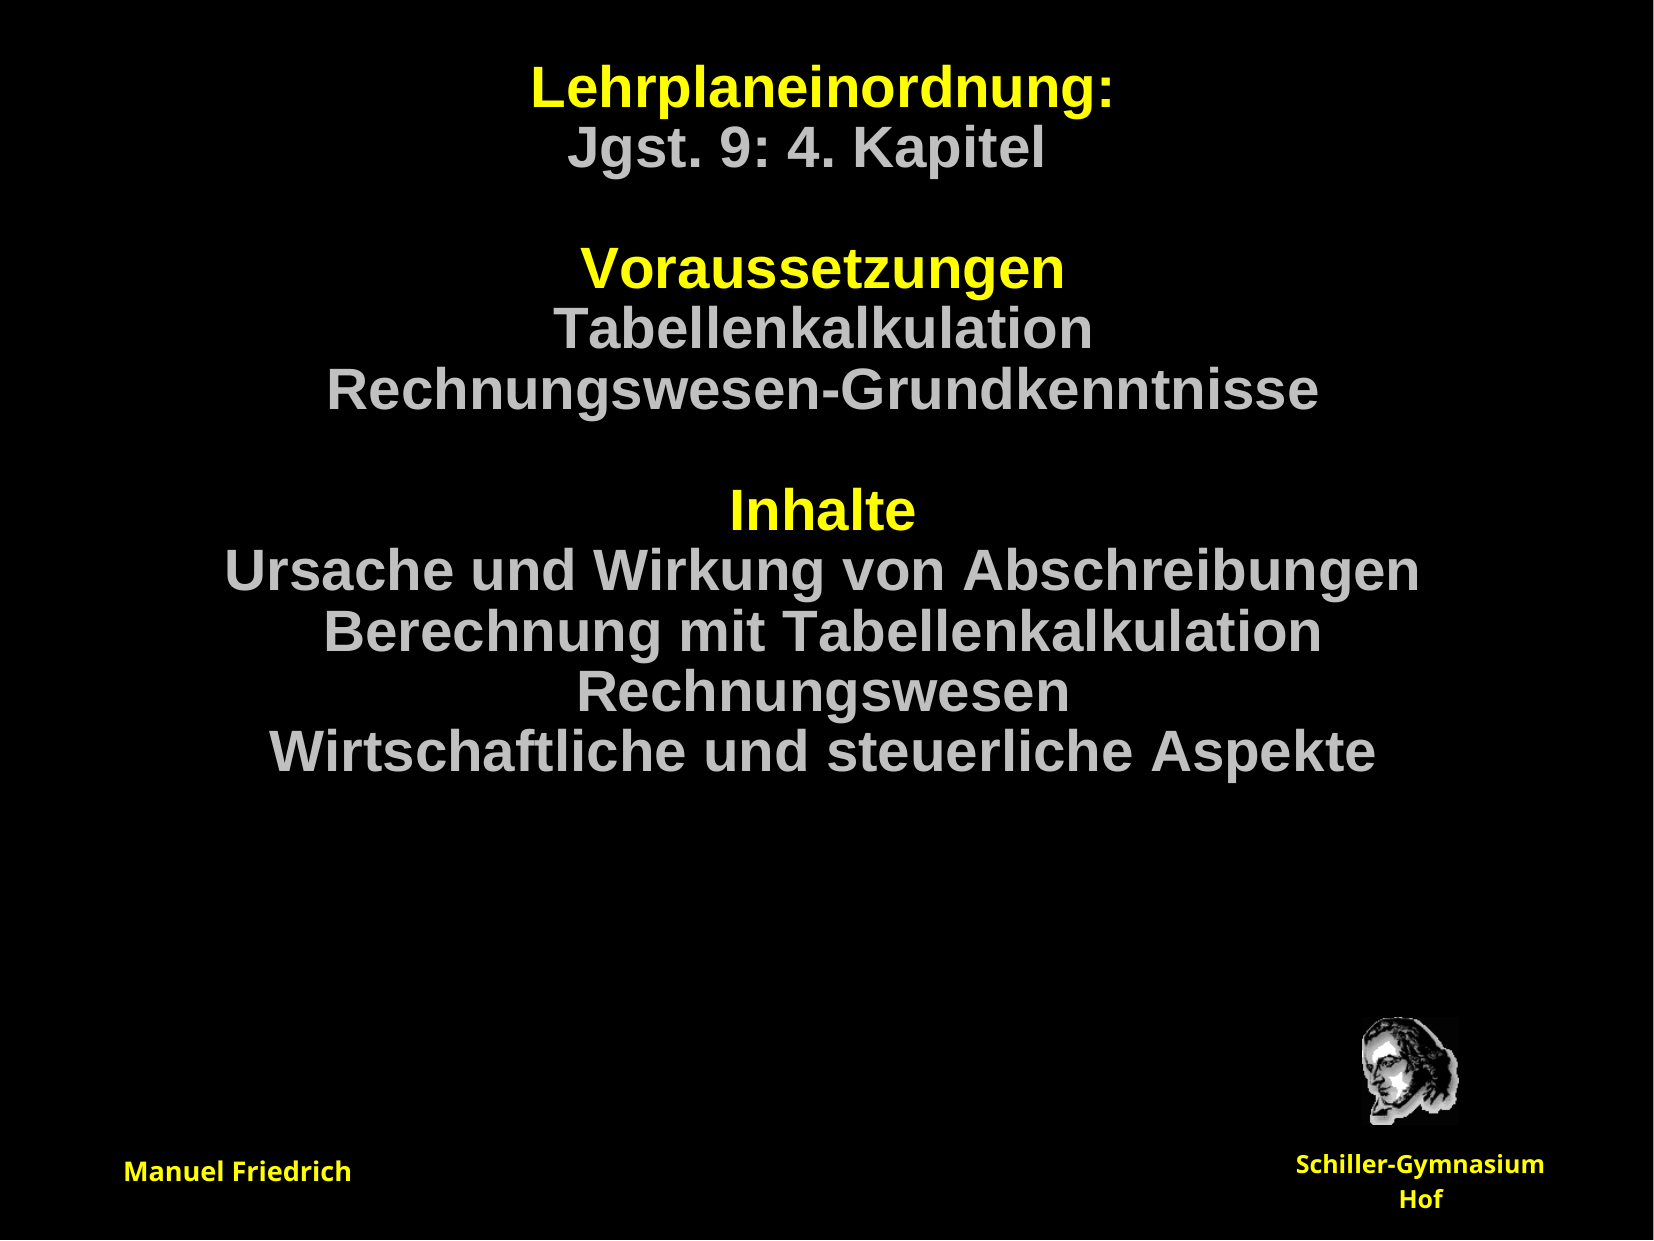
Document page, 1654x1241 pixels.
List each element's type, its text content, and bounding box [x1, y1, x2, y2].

text_box Lehrplaneinordnung: Jgst. 9: 4. Kapitel Voraussetzungen Tabellenkalkulation Rechnungswesen-Grundkenntnisse Inhalte Ursache und Wirkung von Abschreibungen Berechnung mit Tabellenkalkulation Rechnungswesen Wirtschaftliche und steuerliche Aspekte [224, 59, 1423, 905]
text_box Manuel Friedrich [123, 1151, 353, 1191]
picture [1362, 1017, 1459, 1126]
text_box Schiller-Gymnasium Hof [1295, 1145, 1546, 1216]
